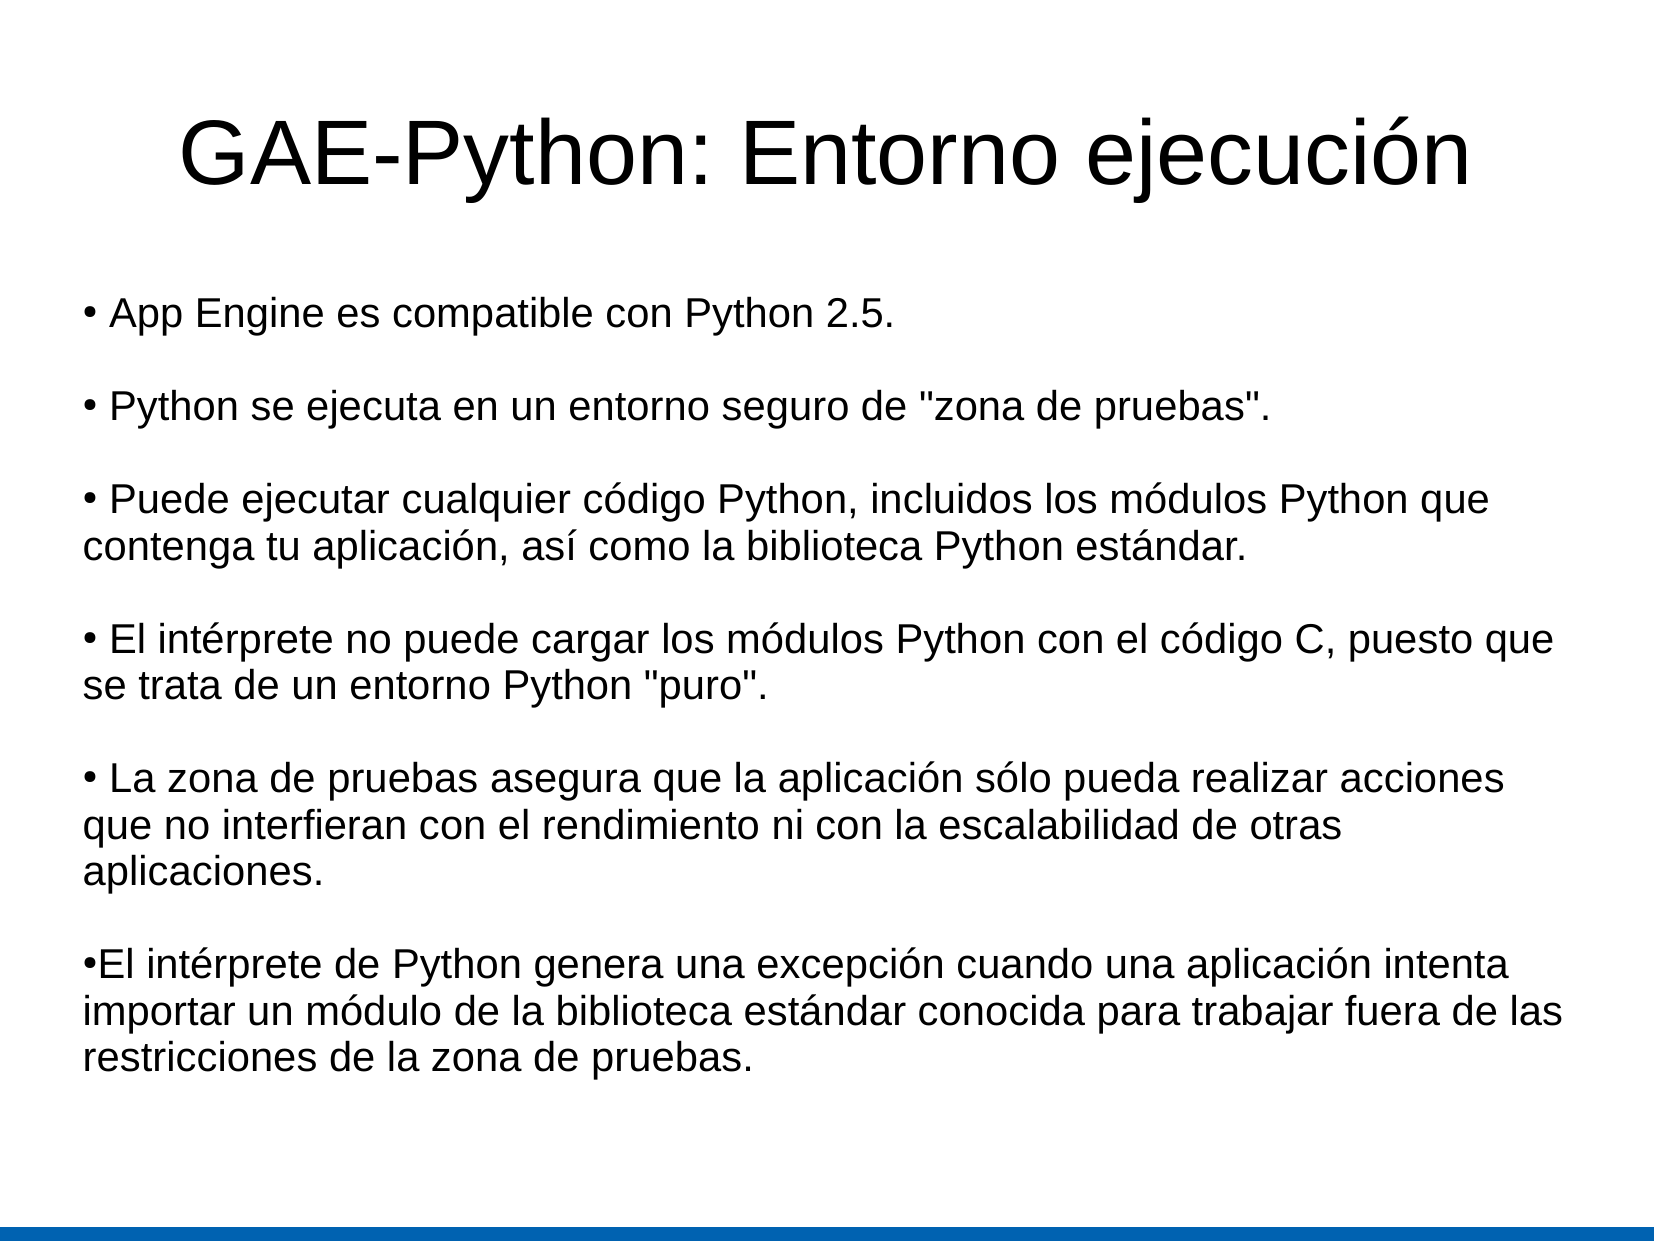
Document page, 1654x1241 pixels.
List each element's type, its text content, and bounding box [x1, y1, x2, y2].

title GAE-Python: Entorno ejecución [82, 49, 1571, 257]
subtitle App Engine es compatible con Python 2.5. Python se ejecuta en un entorno seguro de "zona de pruebas". Puede ejecutar cualquier código Python, incluidos los módulos Python que contenga tu aplicación, así como la biblioteca Python estándar. El intérprete no puede cargar los módulos Python con el código C, puesto que se trata de un entorno Python "puro". La zona de pruebas asegura que la aplicación sólo pueda realizar acciones que no interfieran con el rendimiento ni con la escalabilidad de otras aplicaciones. El intérprete de Python genera una excepción cuando una aplicación intenta importar un módulo de la biblioteca estándar conocida para trabajar fuera de las restricciones de la zona de pruebas. [82, 290, 1571, 1109]
